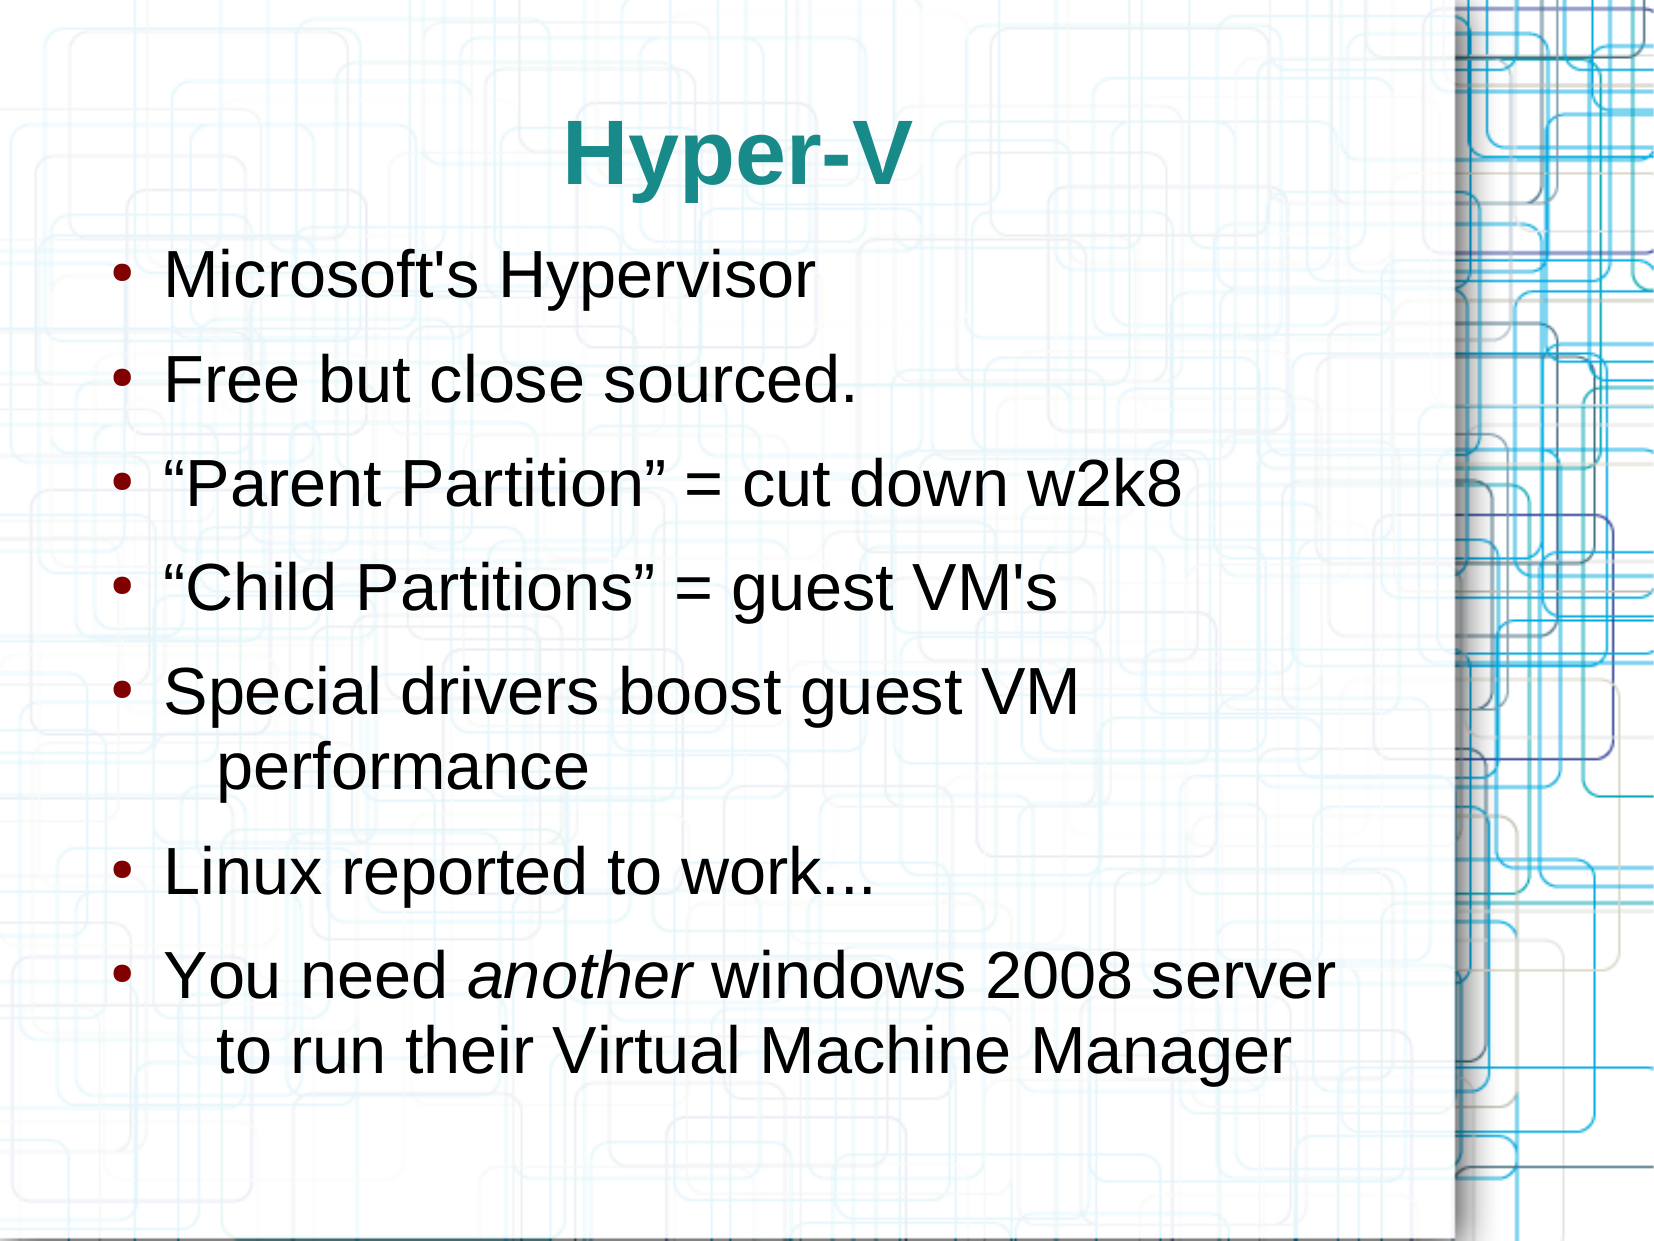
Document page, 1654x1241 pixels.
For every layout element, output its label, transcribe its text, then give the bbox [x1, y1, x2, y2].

title Hyper-V [59, 49, 1418, 257]
picture [0, 0, 1654, 1241]
list Microsoft's Hypervisor Free but close sourced. “Parent Partition” = cut down w2k8 “Child Partitions” = guest VM's Special drivers boost guest VM performance Linux reported to work... You need another windows 2008 server to run their Virtual Machine Manager [75, 237, 1410, 1088]
